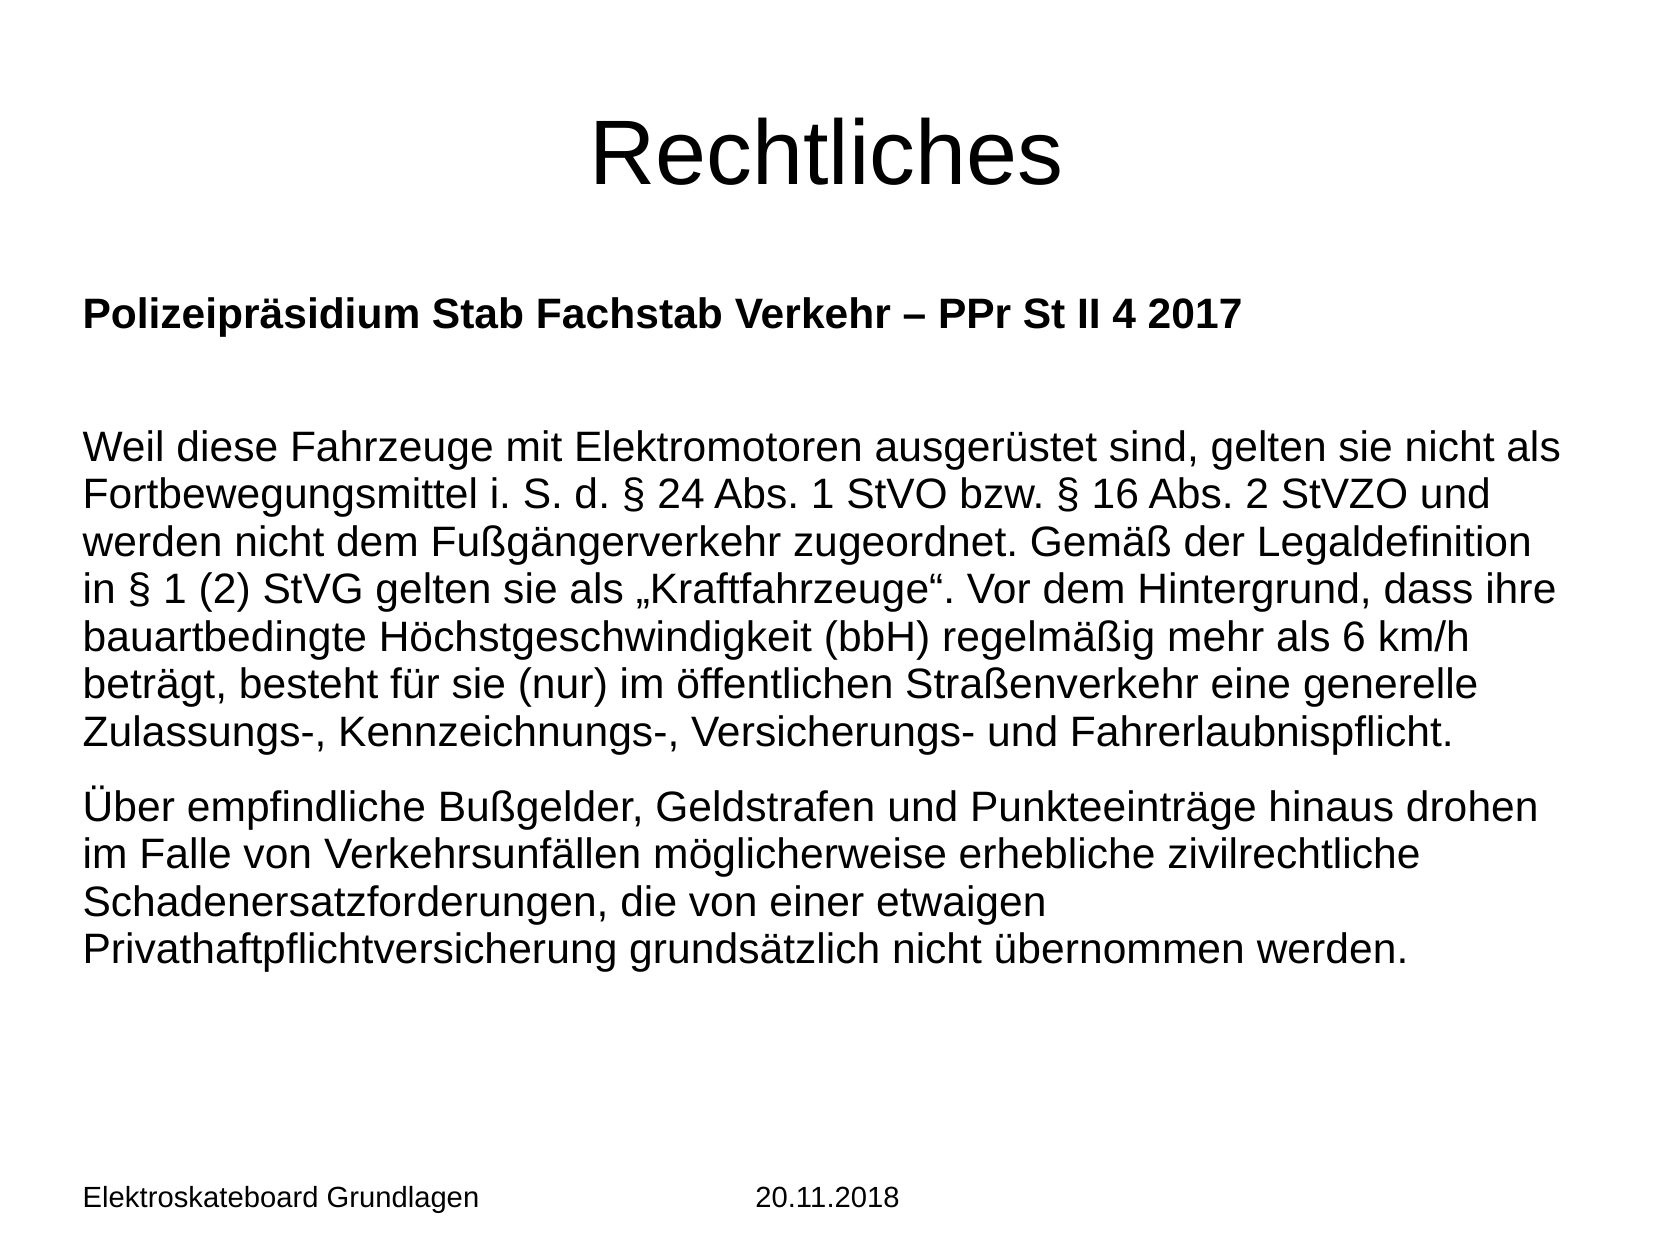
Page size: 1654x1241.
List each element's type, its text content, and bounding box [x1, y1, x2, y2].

list Polizeipräsidium Stab Fachstab Verkehr – PPr St II 4 2017 Weil diese Fahrzeuge mit Elektromotoren ausgerüstet sind, gelten sie nicht als Fortbewegungsmittel i. S. d. § 24 Abs. 1 StVO bzw. § 16 Abs. 2 StVZO und werden nicht dem Fußgängerverkehr zugeordnet. Gemäß der Legaldefinition in § 1 (2) StVG gelten sie als „Kraftfahrzeuge“. Vor dem Hintergrund, dass ihre bauartbedingte Höchstgeschwindigkeit (bbH) regelmäßig mehr als 6 km/h beträgt, besteht für sie (nur) im öffentlichen Straßenverkehr eine generelle Zulassungs-, Kennzeichnungs-, Versicherungs- und Fahrerlaubnispflicht. Über empfindliche Bußgelder, Geldstrafen und Punkteeinträge hinaus drohen im Falle von Verkehrsunfällen möglicherweise erhebliche zivilrechtliche Schadenersatzforderungen, die von einer etwaigen Privathaftpflichtversicherung grundsätzlich nicht übernommen werden. [82, 290, 1571, 1010]
title Rechtliches [82, 49, 1571, 257]
